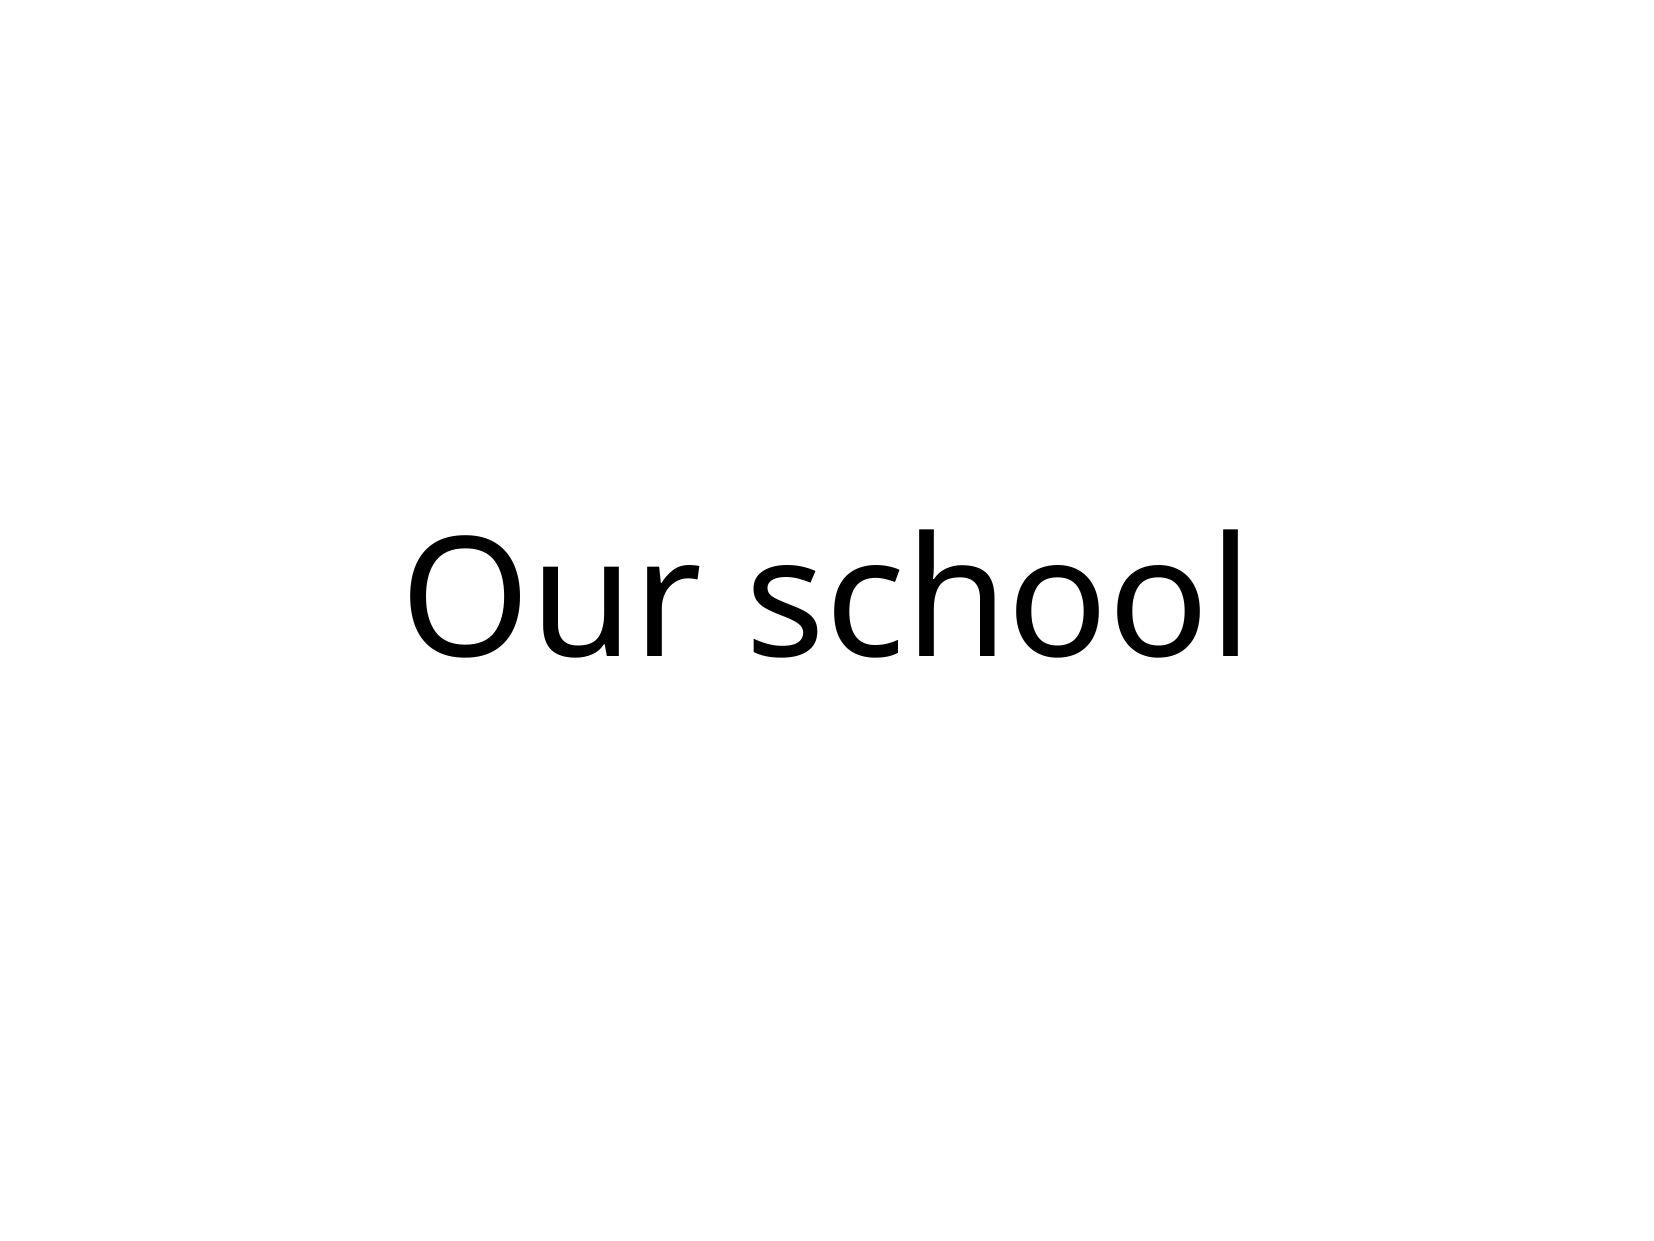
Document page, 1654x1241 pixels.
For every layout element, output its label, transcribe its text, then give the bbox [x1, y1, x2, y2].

title Our school [82, 56, 1571, 1123]
